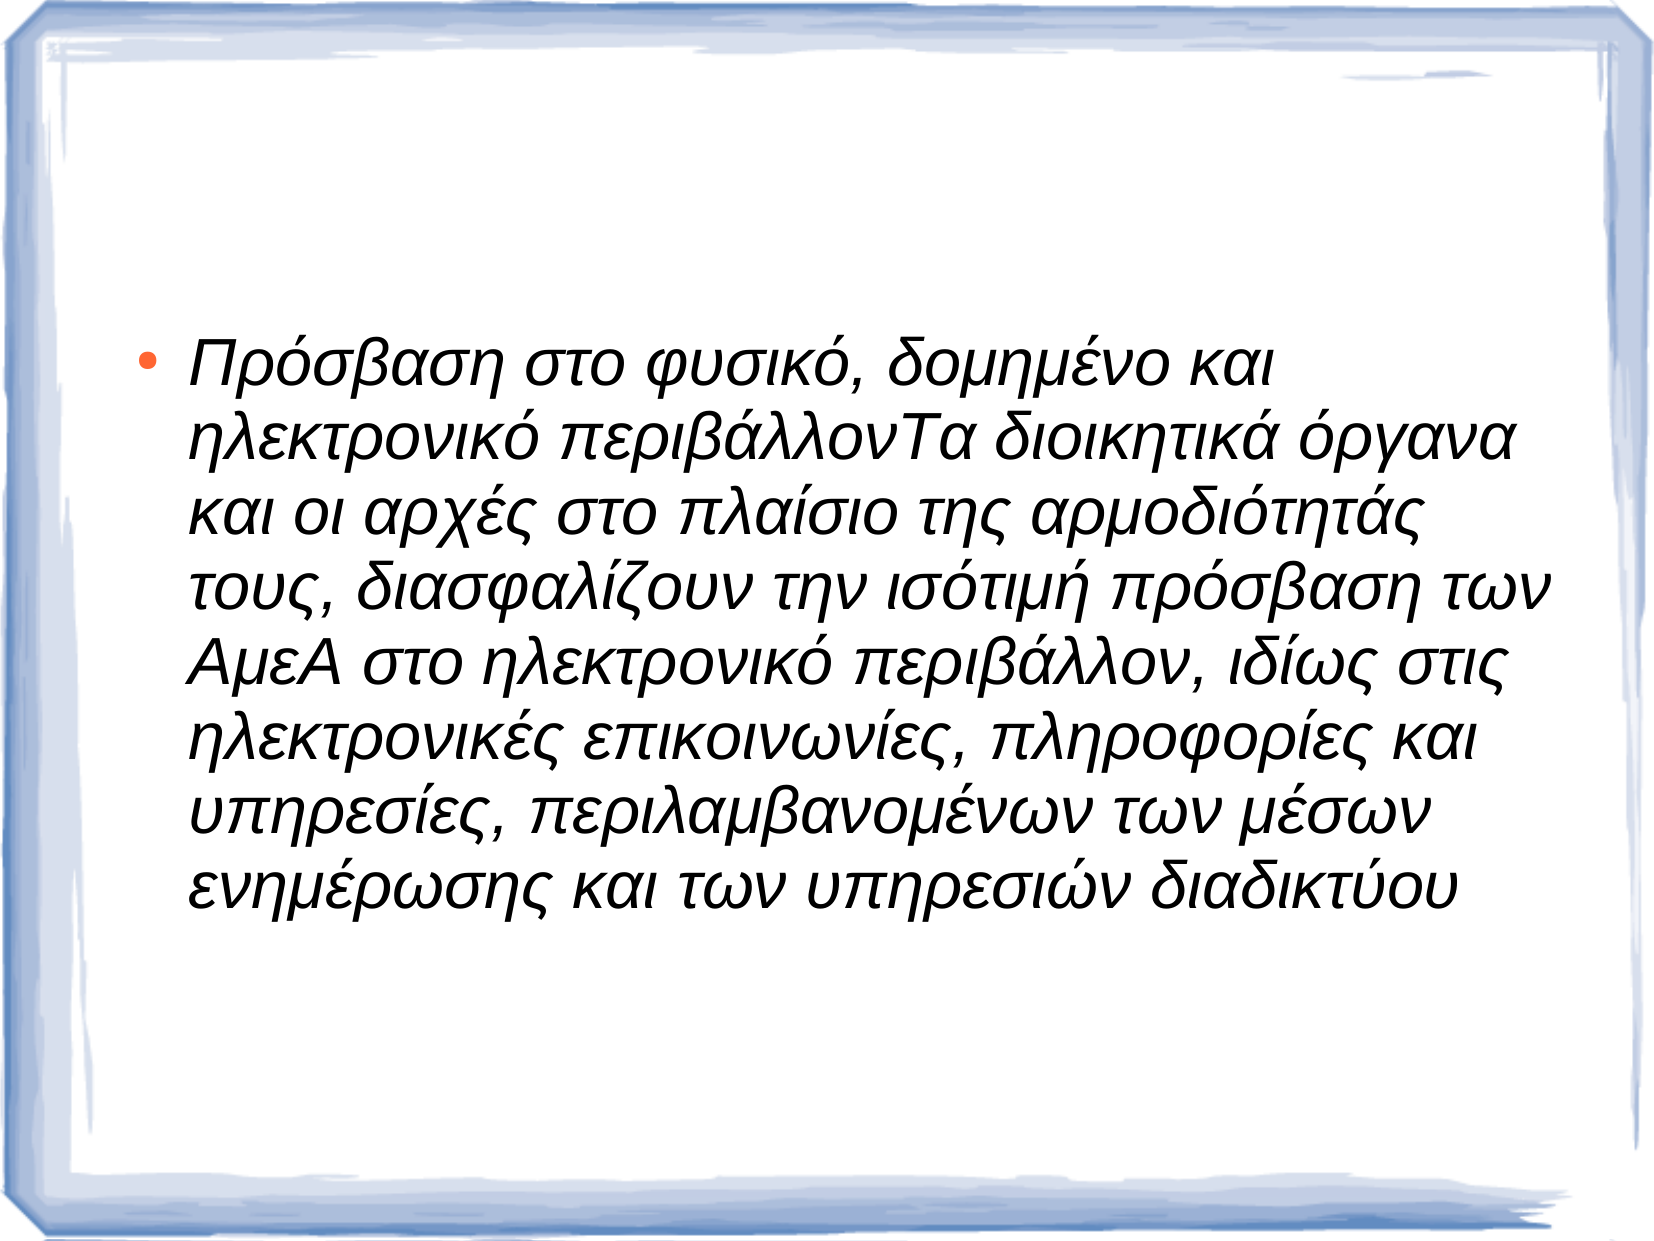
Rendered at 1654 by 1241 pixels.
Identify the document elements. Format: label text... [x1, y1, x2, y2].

list Πρόσβαση στο φυσικό, δομημένο και ηλεκτρονικό περιβάλλονΤα διοικητικά όργανα και οι αρχές στο πλαίσιο της αρμοδιότητάς τους, διασφαλίζουν την ισότιμή πρόσβαση των ΑμεΑ στο ηλεκτρονικό περιβάλλον, ιδίως στις ηλεκτρονικές επικοινωνίες, πληροφορίες και υπηρεσίες, περιλαμβανομένων των μέσων ενημέρωσης και των υπηρεσιών διαδικτύου [118, 324, 1571, 1004]
picture [0, 0, 1654, 1241]
